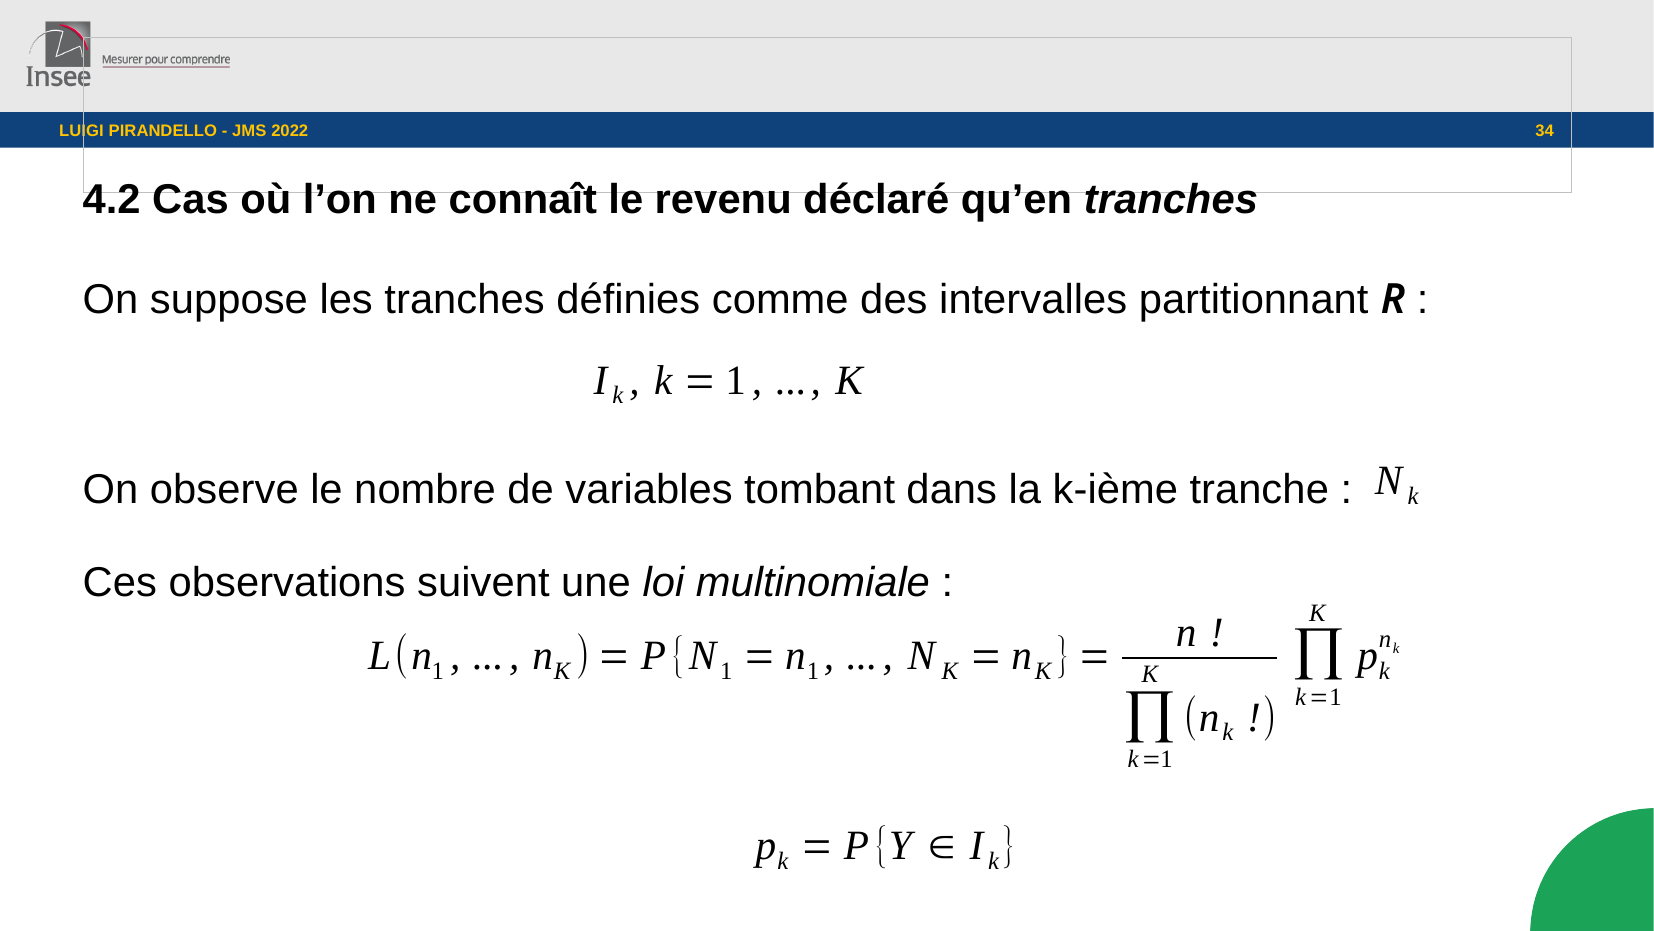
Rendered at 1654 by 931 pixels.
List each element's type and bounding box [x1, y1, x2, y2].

picture [1530, 808, 1654, 931]
chart [1367, 456, 1427, 510]
picture [23, 0, 230, 89]
chart [585, 356, 874, 409]
chart [360, 599, 1406, 875]
picture [84, 38, 230, 89]
